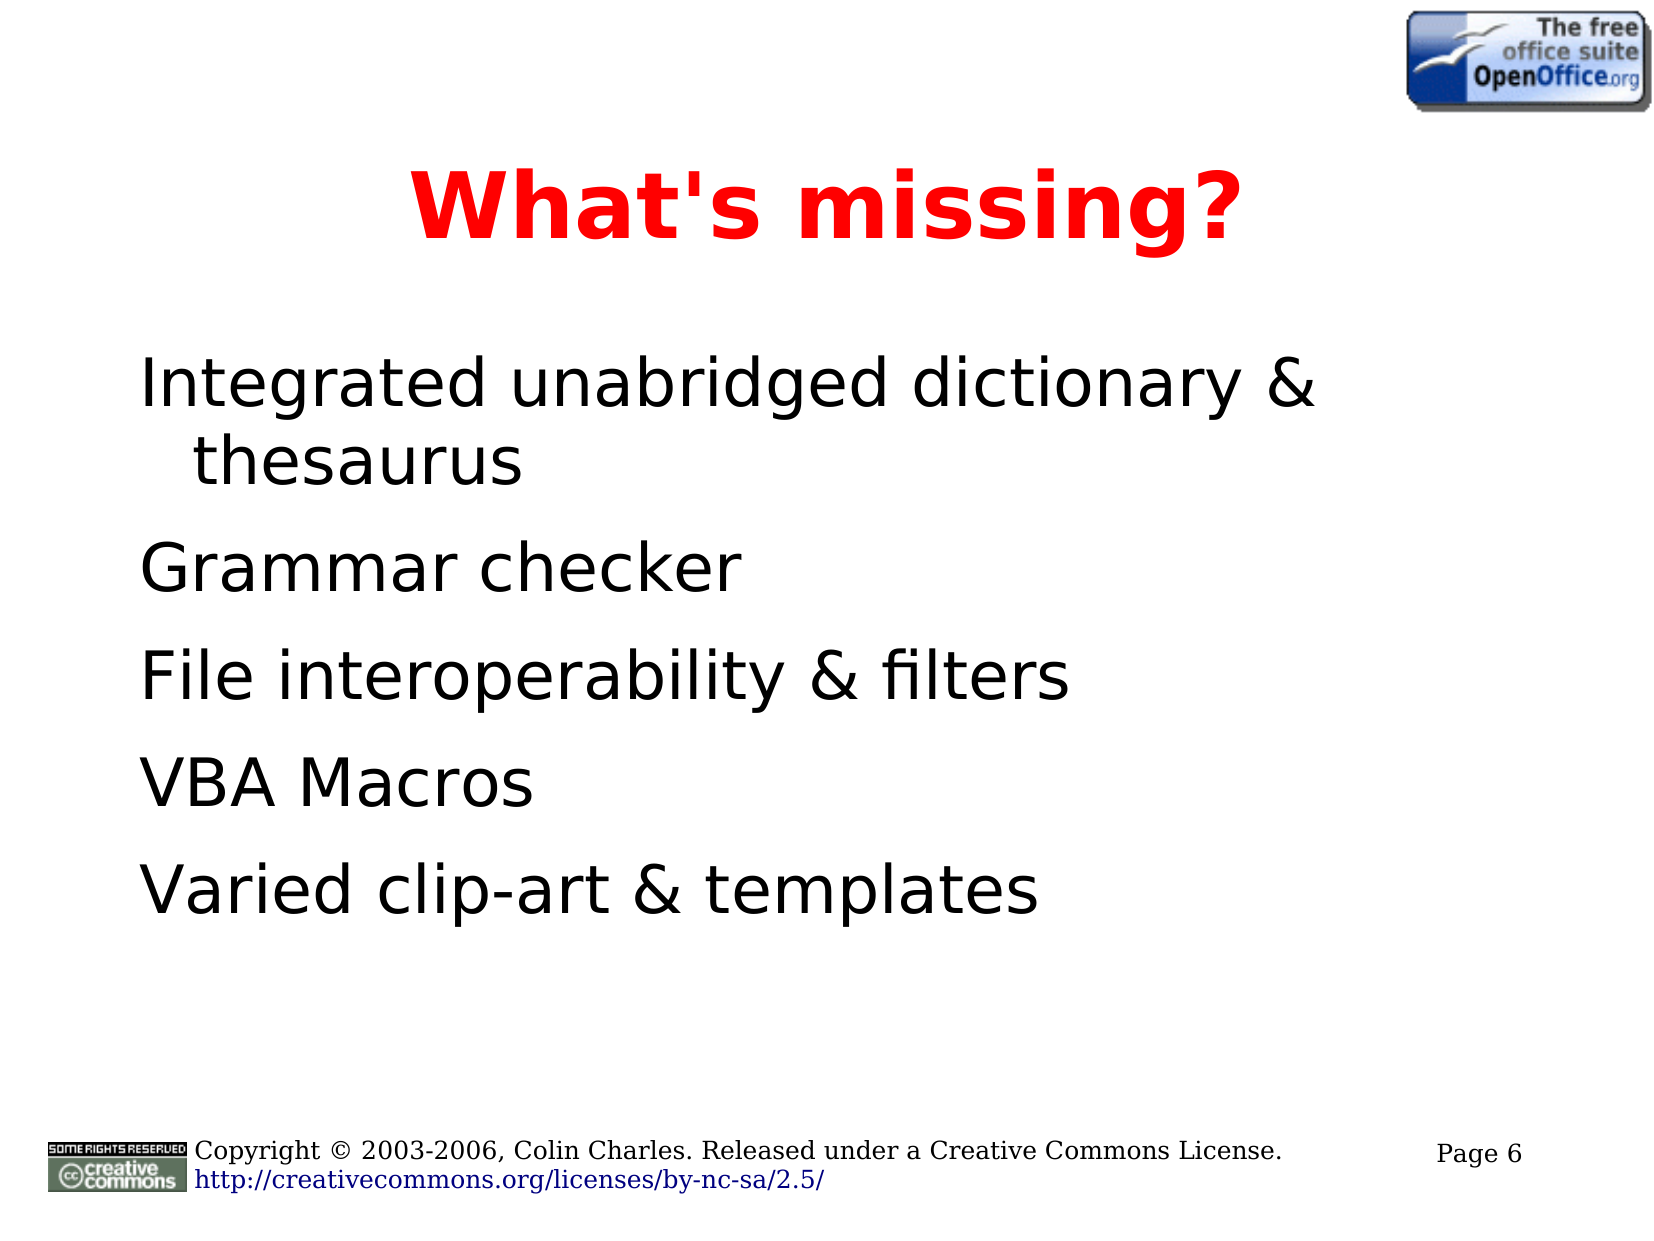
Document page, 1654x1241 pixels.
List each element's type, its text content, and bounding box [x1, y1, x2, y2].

list Integrated unabridged dictionary & thesaurus Grammar checker File interoperability & filters VBA Macros Varied clip-art & templates [121, 344, 1534, 1127]
picture [48, 1142, 187, 1192]
title What's missing? [121, 102, 1534, 311]
picture [1403, 0, 1654, 125]
